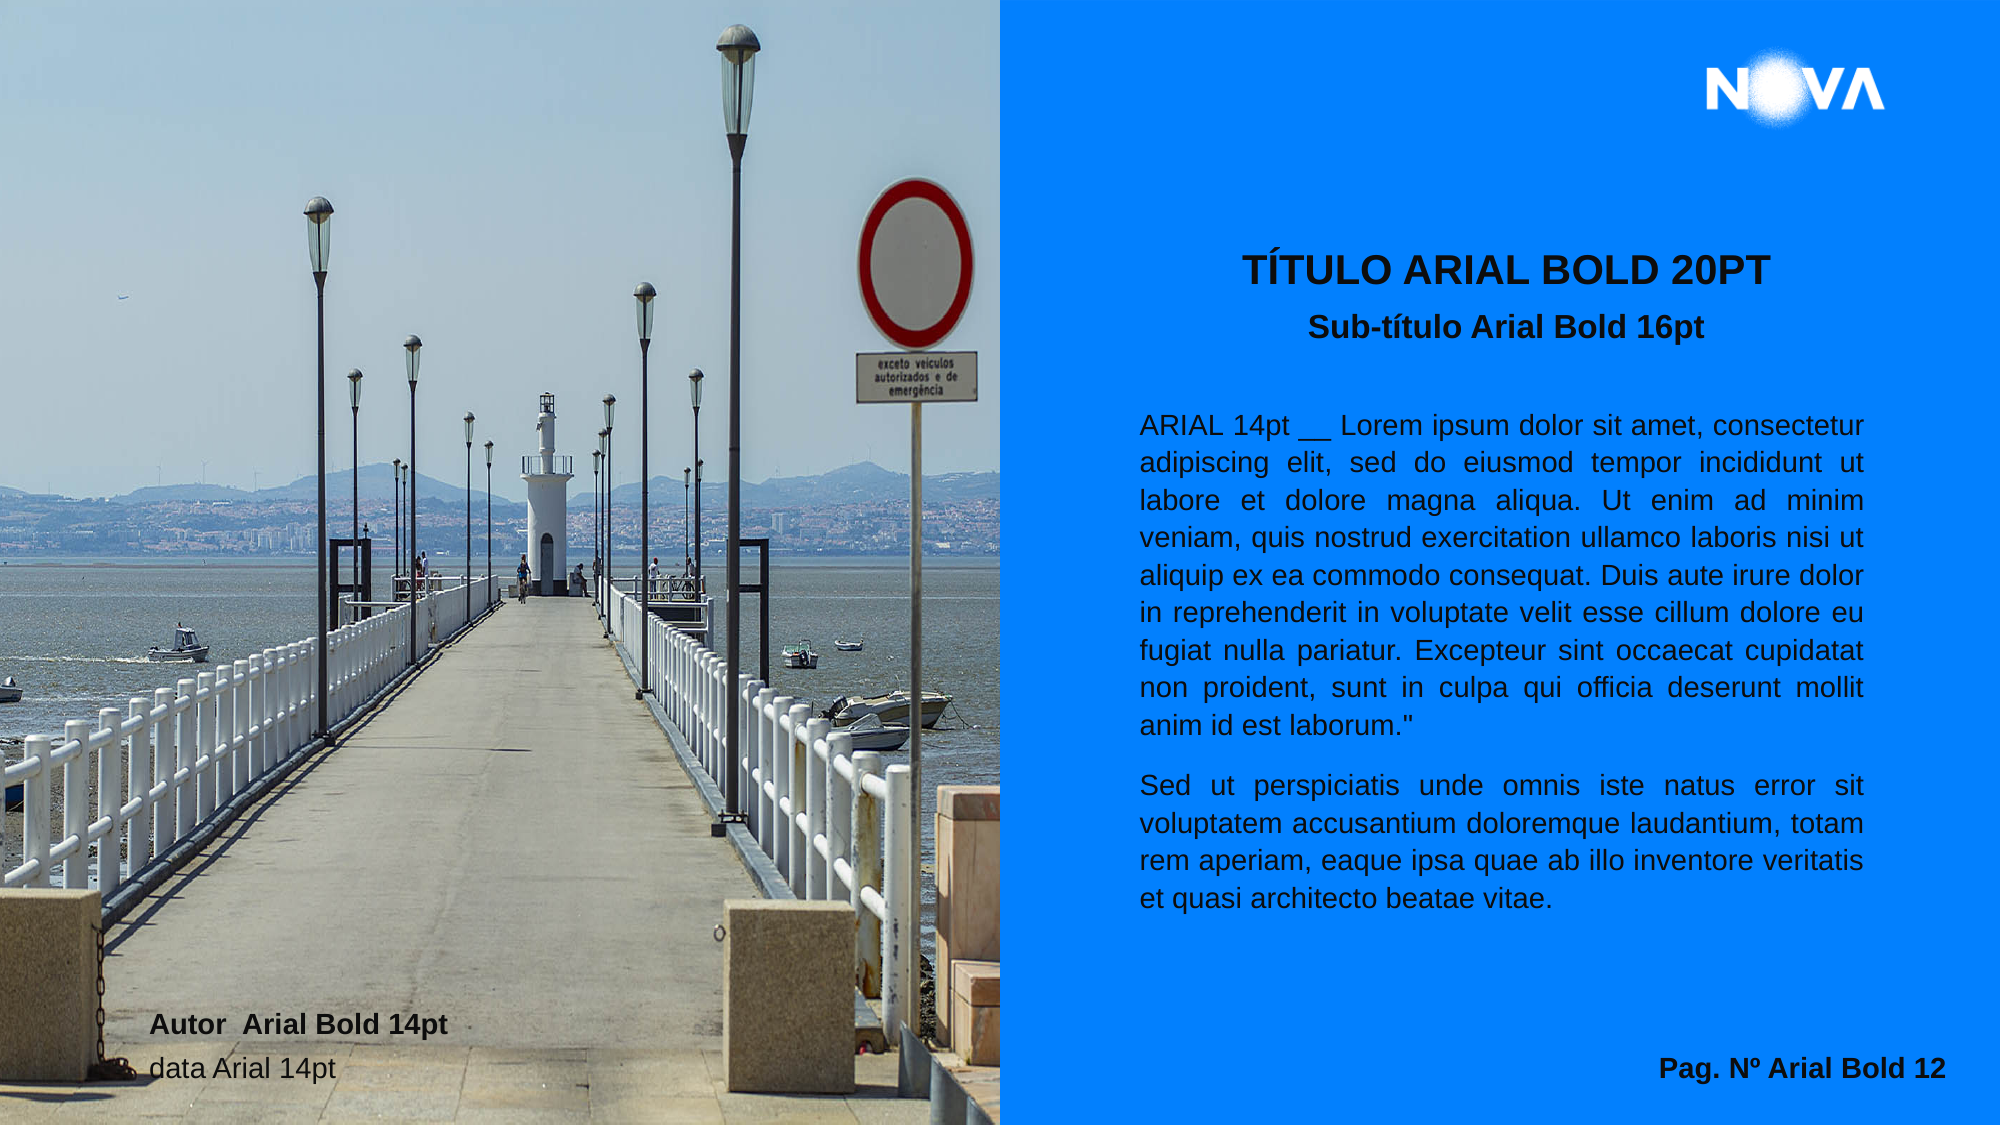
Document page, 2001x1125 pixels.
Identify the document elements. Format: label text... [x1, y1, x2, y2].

text_box data Arial 14pt [141, 1048, 343, 1093]
text_box Pag. Nº Arial Bold 12 [1651, 1042, 1956, 1093]
text_box ARIAL 14pt __ Lorem ipsum dolor sit amet, consectetur adipiscing elit, sed do eiusmod tempor incididunt ut labore et dolore magna aliqua. Ut enim ad minim veniam, quis nostrud exercitation ullamco laboris nisi ut aliquip ex ea commodo consequat. Duis aute irure dolor in reprehenderit in voluptate velit esse cillum dolore eu fugiat nulla pariatur. Excepteur sint occaecat cupidatat non proident, sunt in culpa qui officia deserunt mollit anim id est laborum." Sed ut perspiciatis unde omnis iste natus error sit voluptatem accusantium doloremque laudantium, totam rem aperiam, eaque ipsa quae ab illo inventore veritatis et quasi architecto beatae vitae. [1132, 396, 1873, 924]
picture [0, 0, 2000, 1125]
text_box Título arial bold 20pt Sub-título Arial Bold 16pt [1140, 220, 1873, 349]
text_box Autor Arial Bold 14pt [141, 997, 458, 1048]
